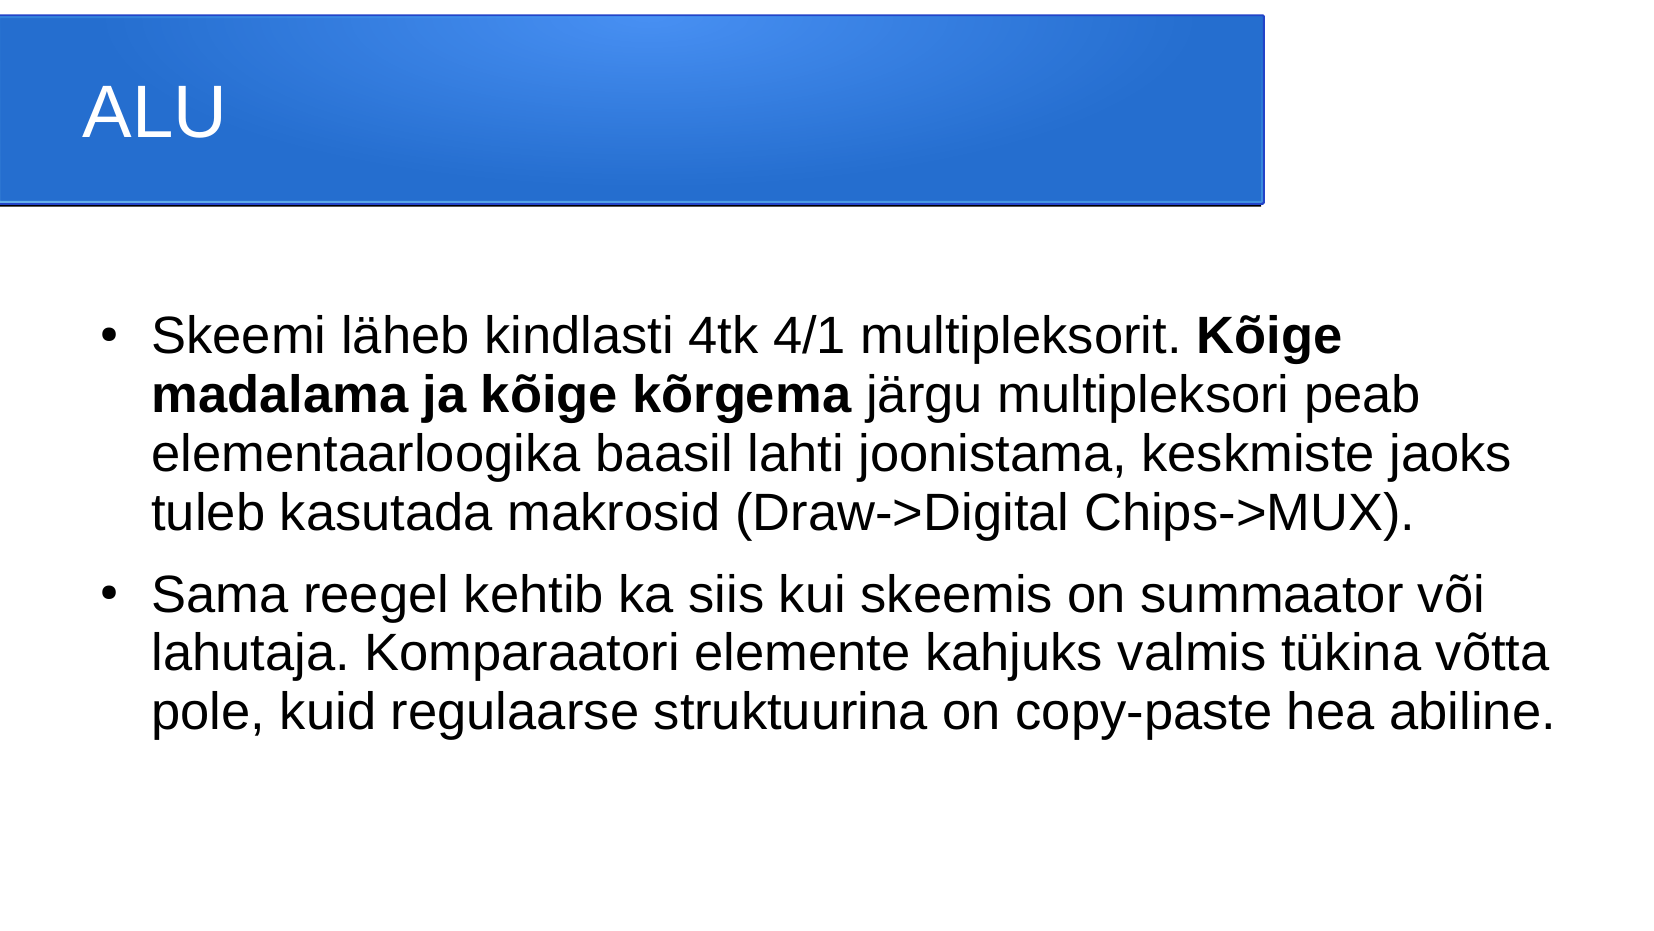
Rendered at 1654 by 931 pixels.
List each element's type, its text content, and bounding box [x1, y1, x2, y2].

title ALU [82, 35, 1235, 189]
list Skeemi läheb kindlasti 4tk 4/1 multipleksorit. Kõige madalama ja kõige kõrgema järgu multipleksori peab elementaarloogika baasil lahti joonistama, keskmiste jaoks tuleb kasutada makrosid (Draw->Digital Chips->MUX). Sama reegel kehtib ka siis kui skeemis on summaator või lahutaja. Komparaatori elemente kahjuks valmis tükina võtta pole, kuid regulaarse struktuurina on copy-paste hea abiline. [82, 224, 1571, 764]
